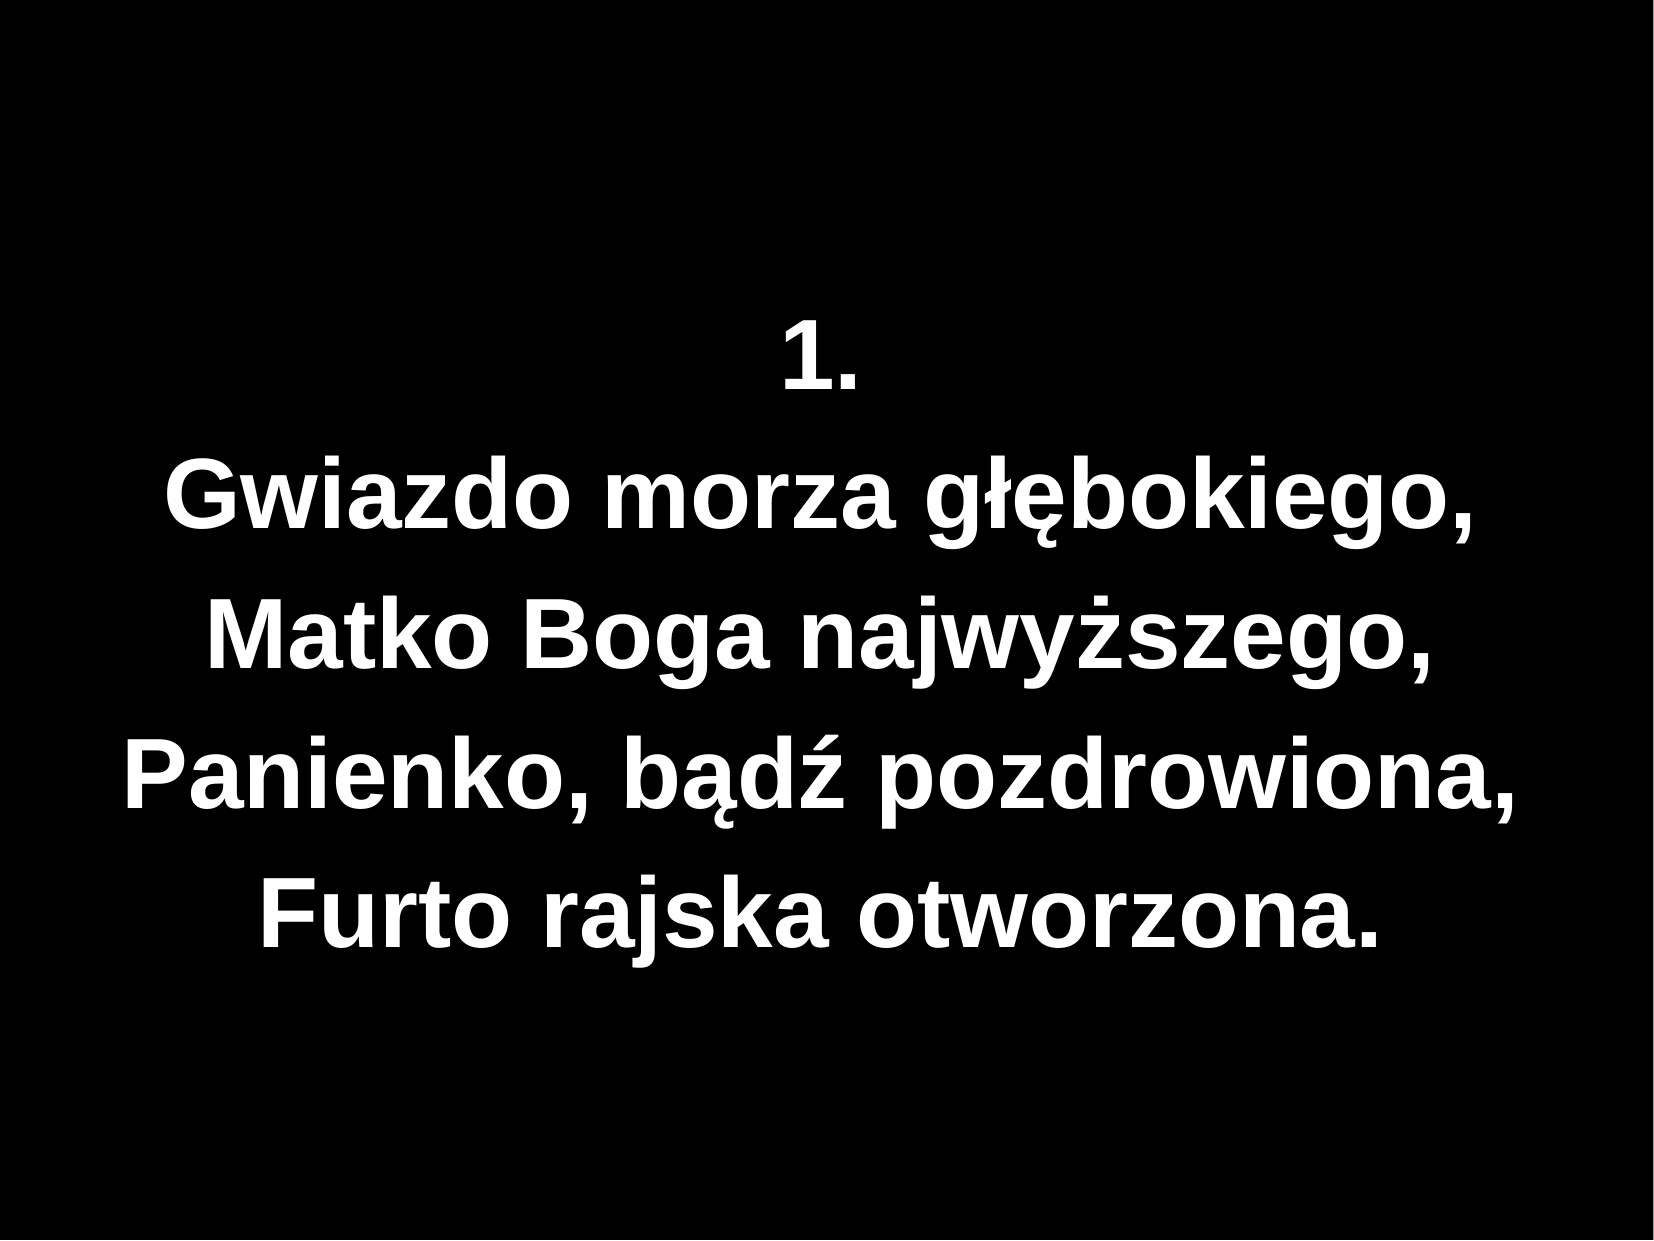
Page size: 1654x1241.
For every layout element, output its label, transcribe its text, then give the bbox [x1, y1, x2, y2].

subtitle 1. Gwiazdo morza głębokiego, Matko Boga najwyższego, Panienko, bądź pozdrowiona, Furto rajska otworzona. [0, 0, 1642, 1241]
